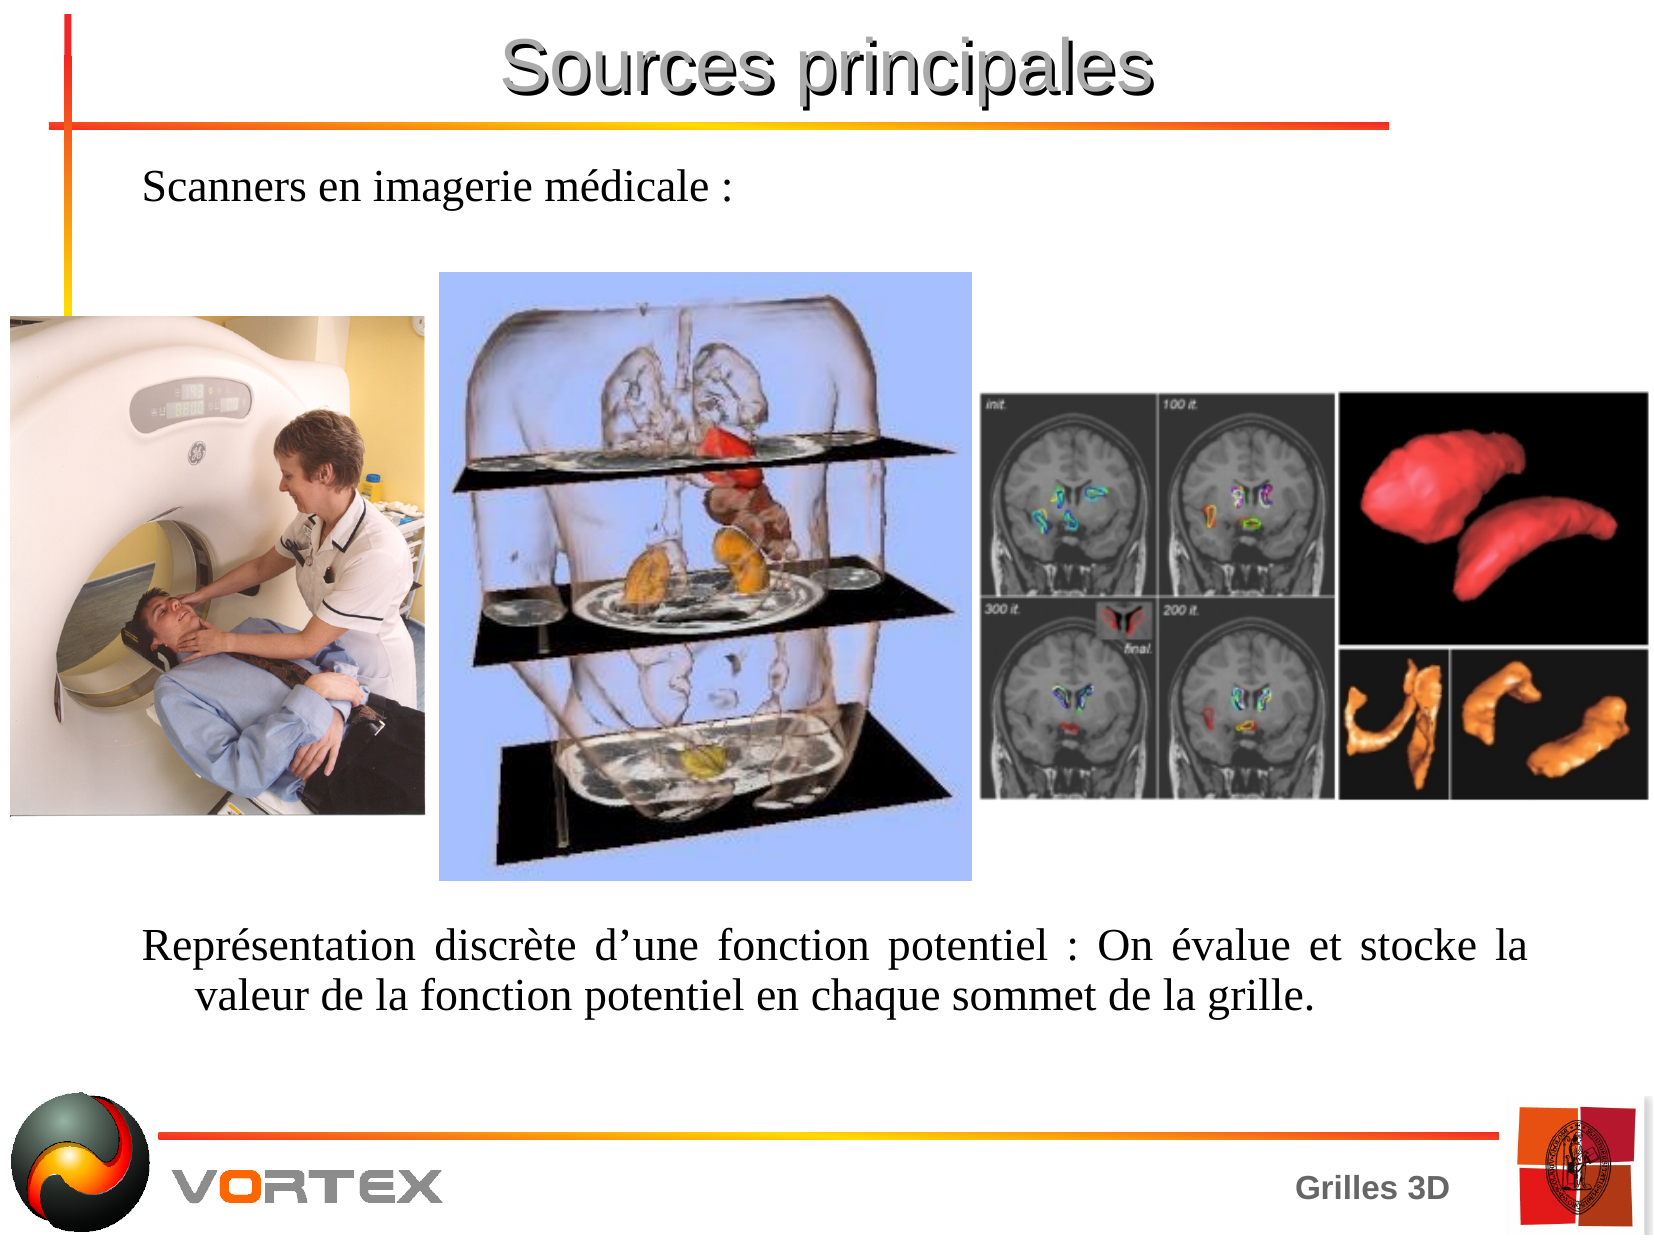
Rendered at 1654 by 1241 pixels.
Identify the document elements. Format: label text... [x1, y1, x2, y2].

picture [10, 316, 426, 817]
list Scanners en imagerie médicale : Représentation discrète d’une fonction potentiel : On évalue et stocke la valeur de la fonction potentiel en chaque sommet de la grille. [123, 160, 1530, 1121]
picture [11, 1092, 443, 1232]
picture [975, 390, 1654, 807]
picture [439, 272, 972, 881]
picture [1505, 1096, 1653, 1235]
title Sources principales [0, 1, 1654, 130]
